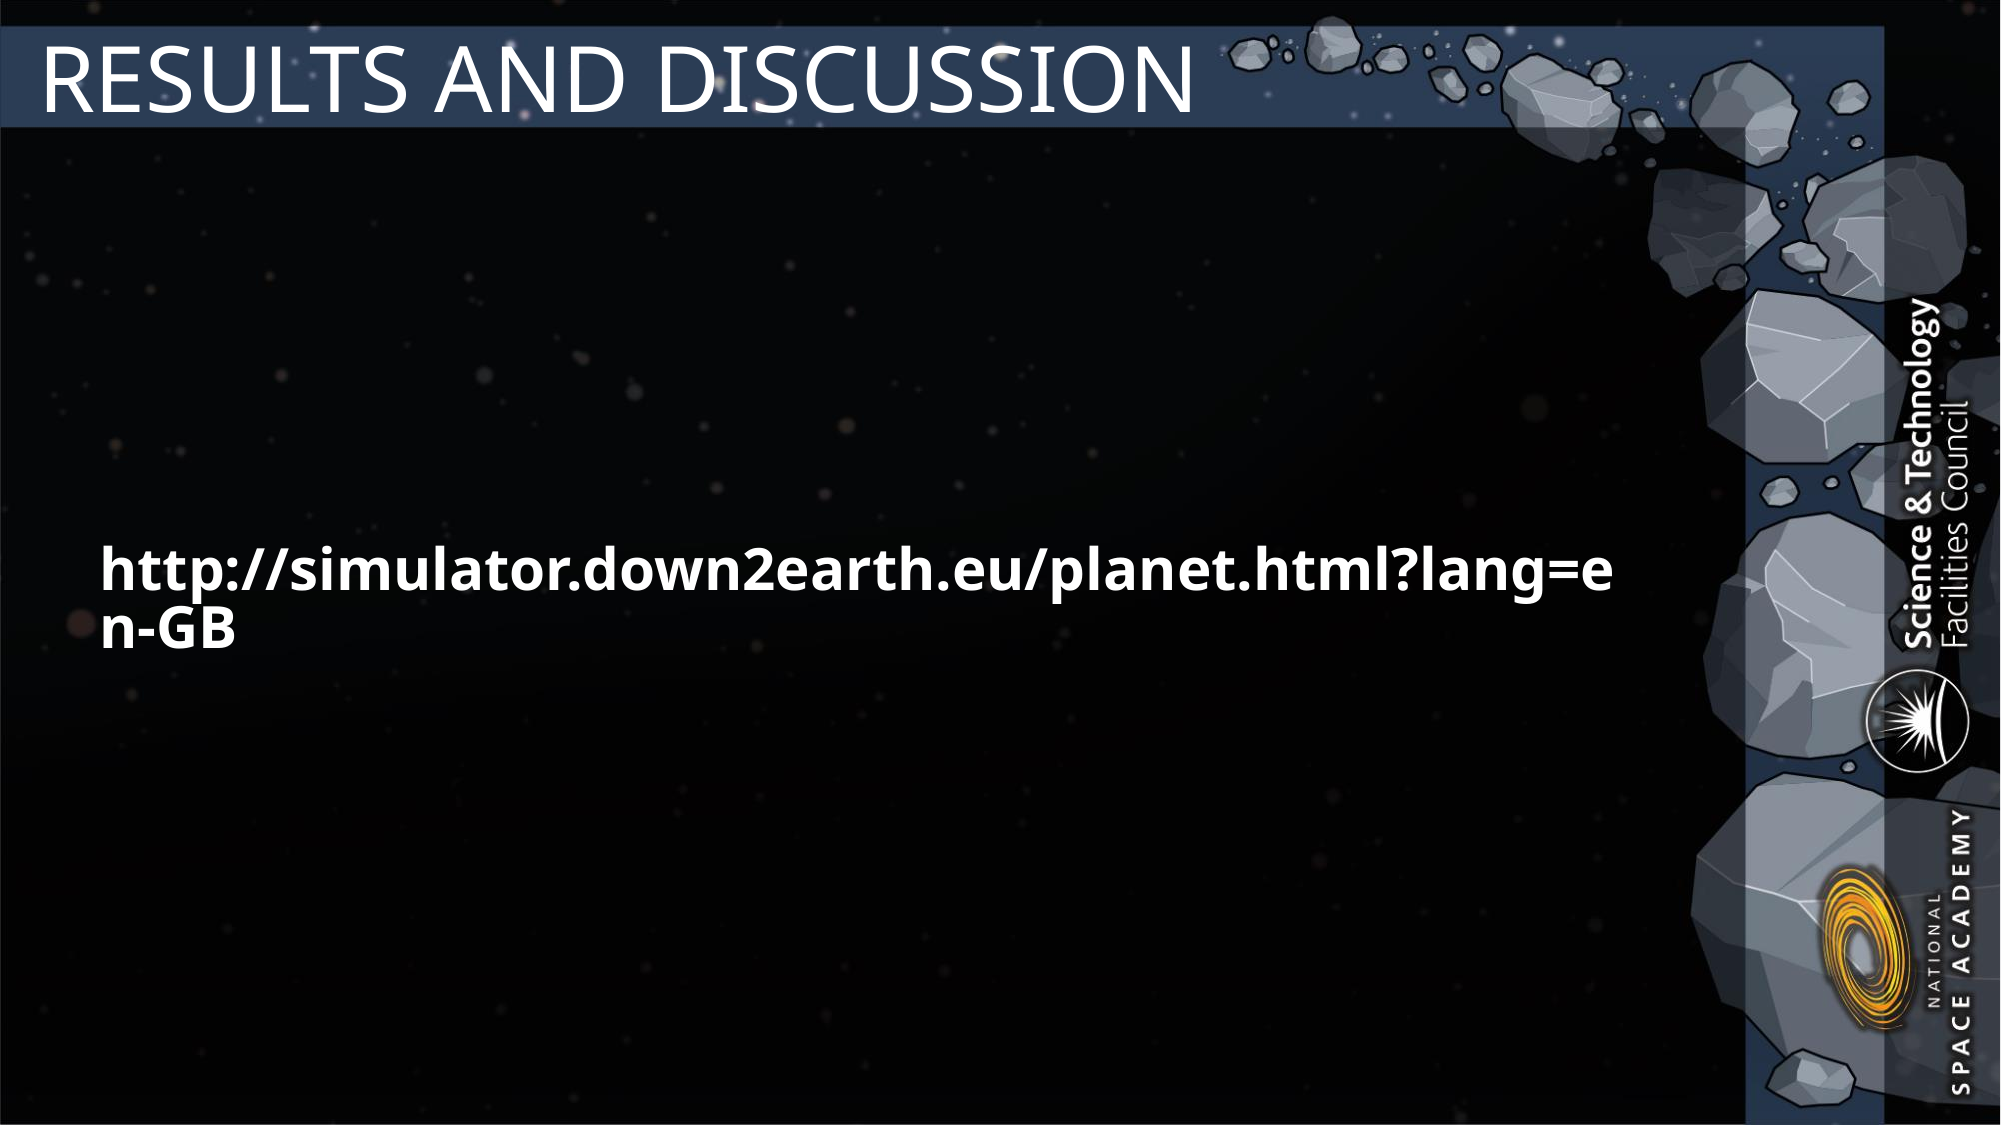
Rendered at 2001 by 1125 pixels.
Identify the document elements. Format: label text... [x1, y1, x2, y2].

text_box RESULTS AND DISCUSSION [23, 13, 1145, 141]
text_box http://simulator.down2earth.eu/planet.html?lang=en-GB [84, 524, 1663, 682]
